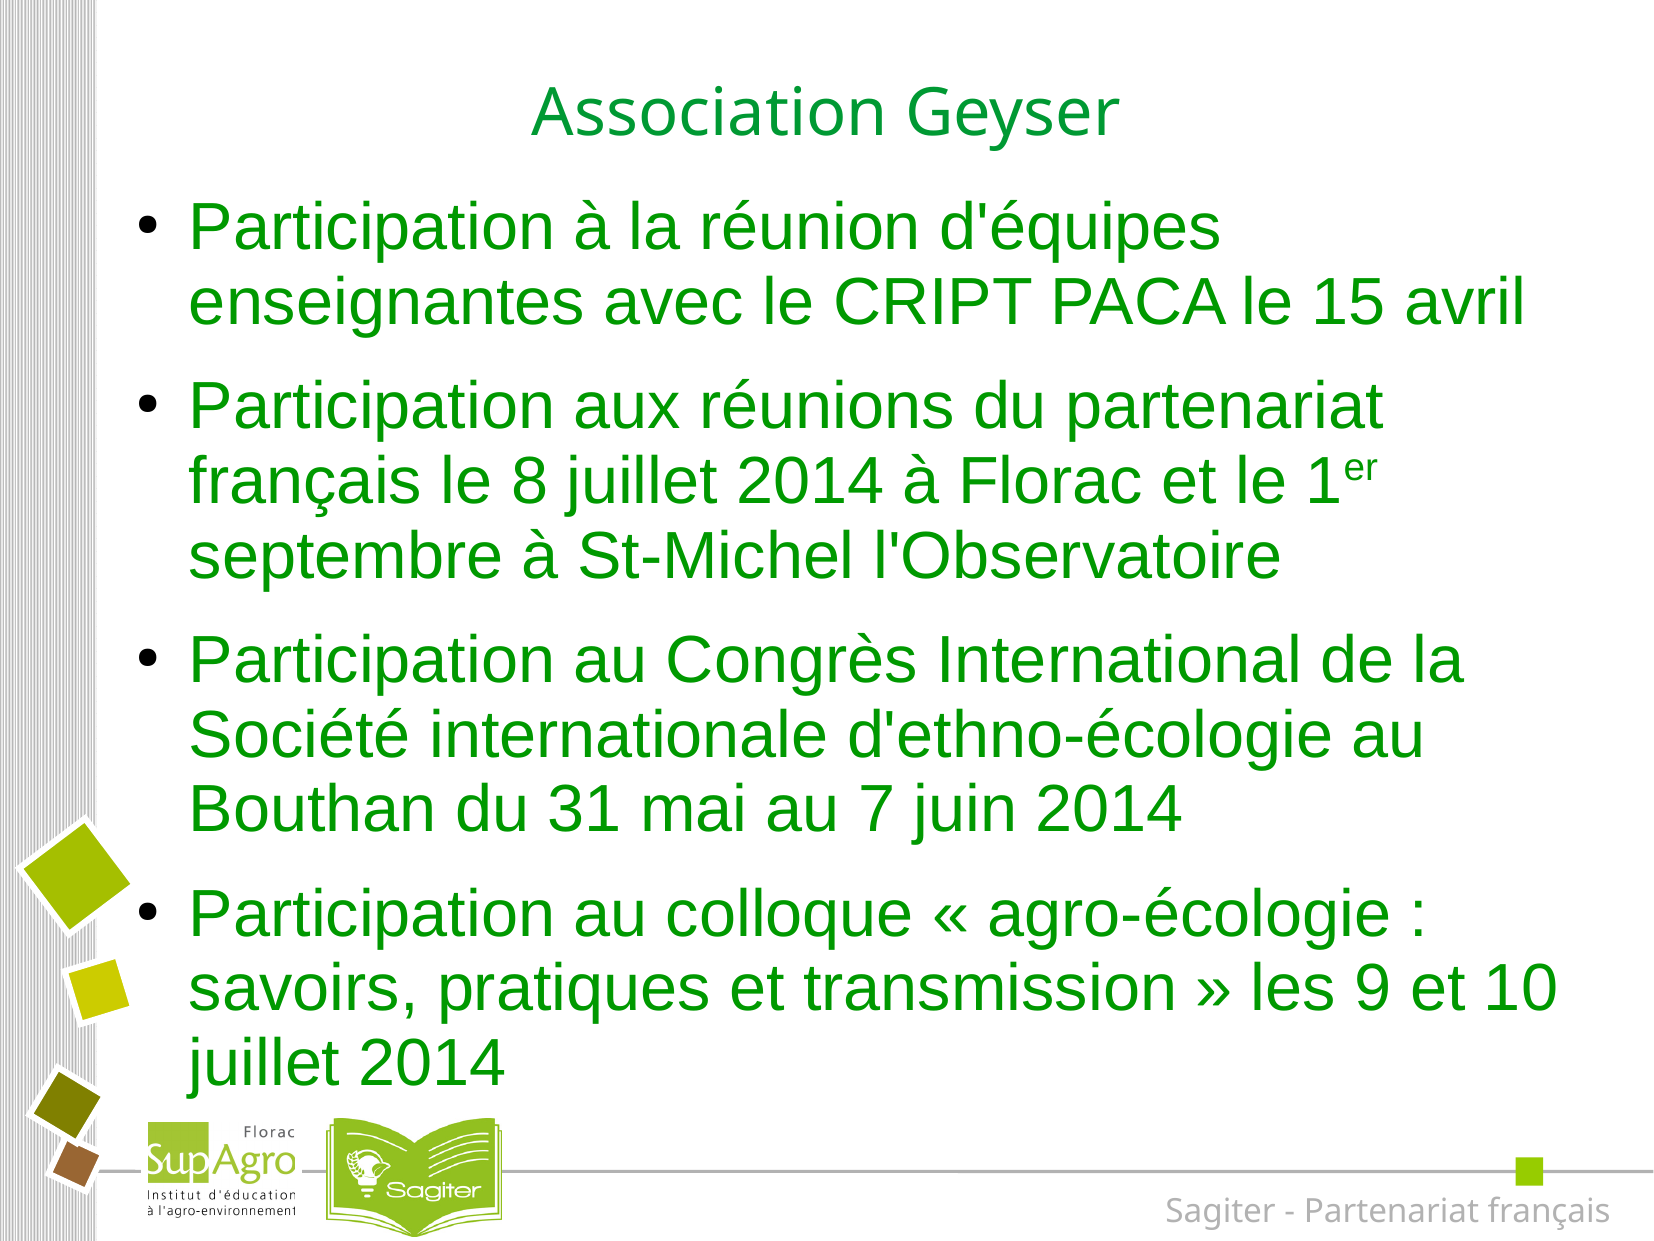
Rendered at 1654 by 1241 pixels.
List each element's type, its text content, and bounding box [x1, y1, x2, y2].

picture [326, 1118, 502, 1237]
title Association Geyser [97, 41, 1571, 178]
text_box [1515, 1157, 1544, 1186]
list Participation à la réunion d'équipes enseignantes avec le CRIPT PACA le 15 avril Participation aux réunions du partenariat français le 8 juillet 2014 à Florac et le 1er septembre à St-Michel l'Observatoire Participation au Congrès International de la Société internationale d'ethno-écologie au Bouthan du 31 mai au 7 juin 2014 Participation au colloque « agro-écologie : savoirs, pratiques et transmission » les 9 et 10 juillet 2014 [118, 188, 1571, 1091]
picture [147, 1122, 296, 1218]
text_box Sagiter - Partenariat français [124, 1178, 1627, 1240]
text_box [0, 0, 118, 1241]
